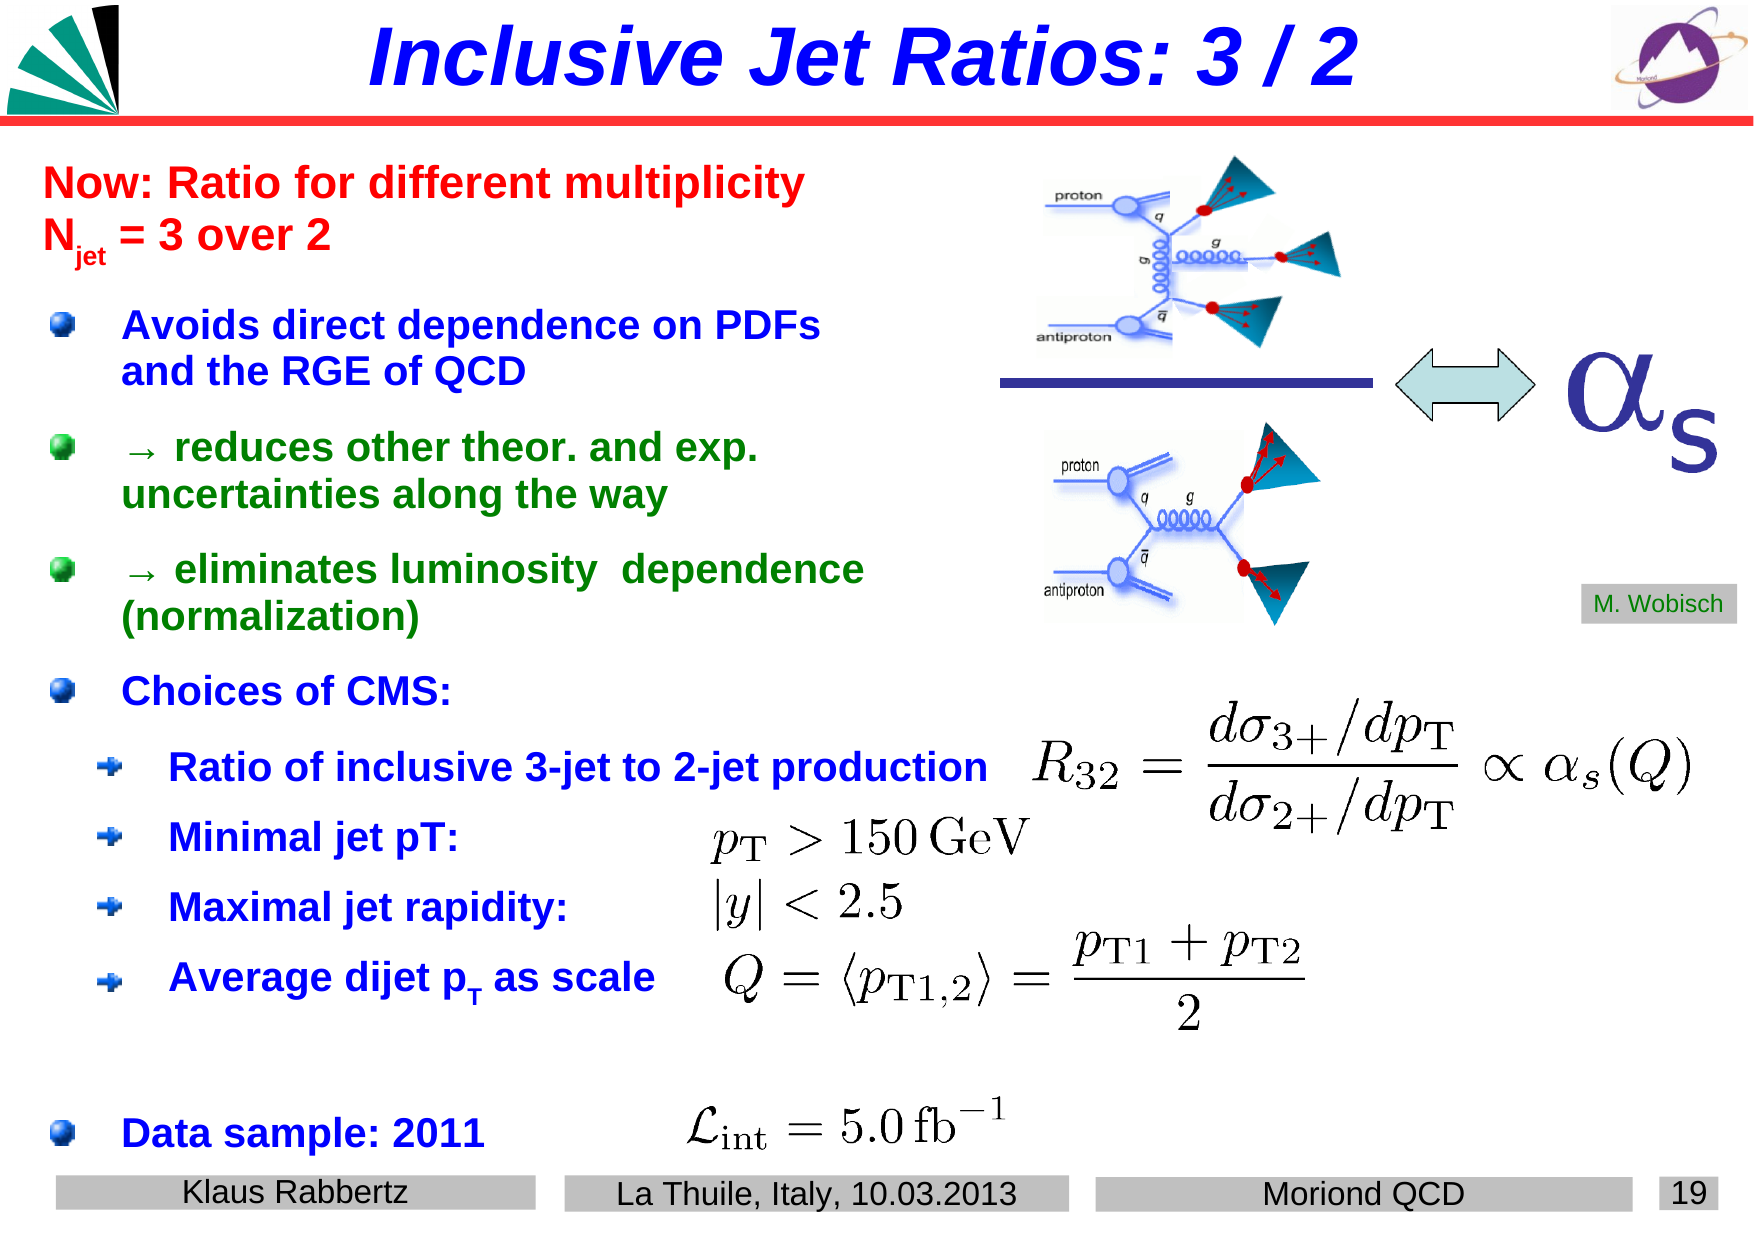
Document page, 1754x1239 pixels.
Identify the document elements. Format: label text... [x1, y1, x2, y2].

text_box M. Wobisch [1581, 583, 1738, 624]
picture [1611, 5, 1748, 110]
title Inclusive Jet Ratios: 3 / 2 [123, 0, 1606, 114]
picture [7, 5, 119, 116]
picture [1016, 689, 1703, 871]
list Choices of CMS: Ratio of inclusive 3-jet to 2-jet production Minimal jet pT: Maximal jet rapidity: Average dijet pT as scale Data sample: 2011 [38, 667, 1016, 1157]
picture [1016, 918, 1309, 1033]
picture [996, 148, 1731, 633]
text_box Now: Ratio for different multiplicity Njet = 3 over 2 [30, 151, 818, 277]
list Avoids direct dependence on PDFs and the RGE of QCD → reduces other theor. and exp. uncertainties along the way → eliminates luminosity dependence (normalization) [38, 301, 879, 667]
